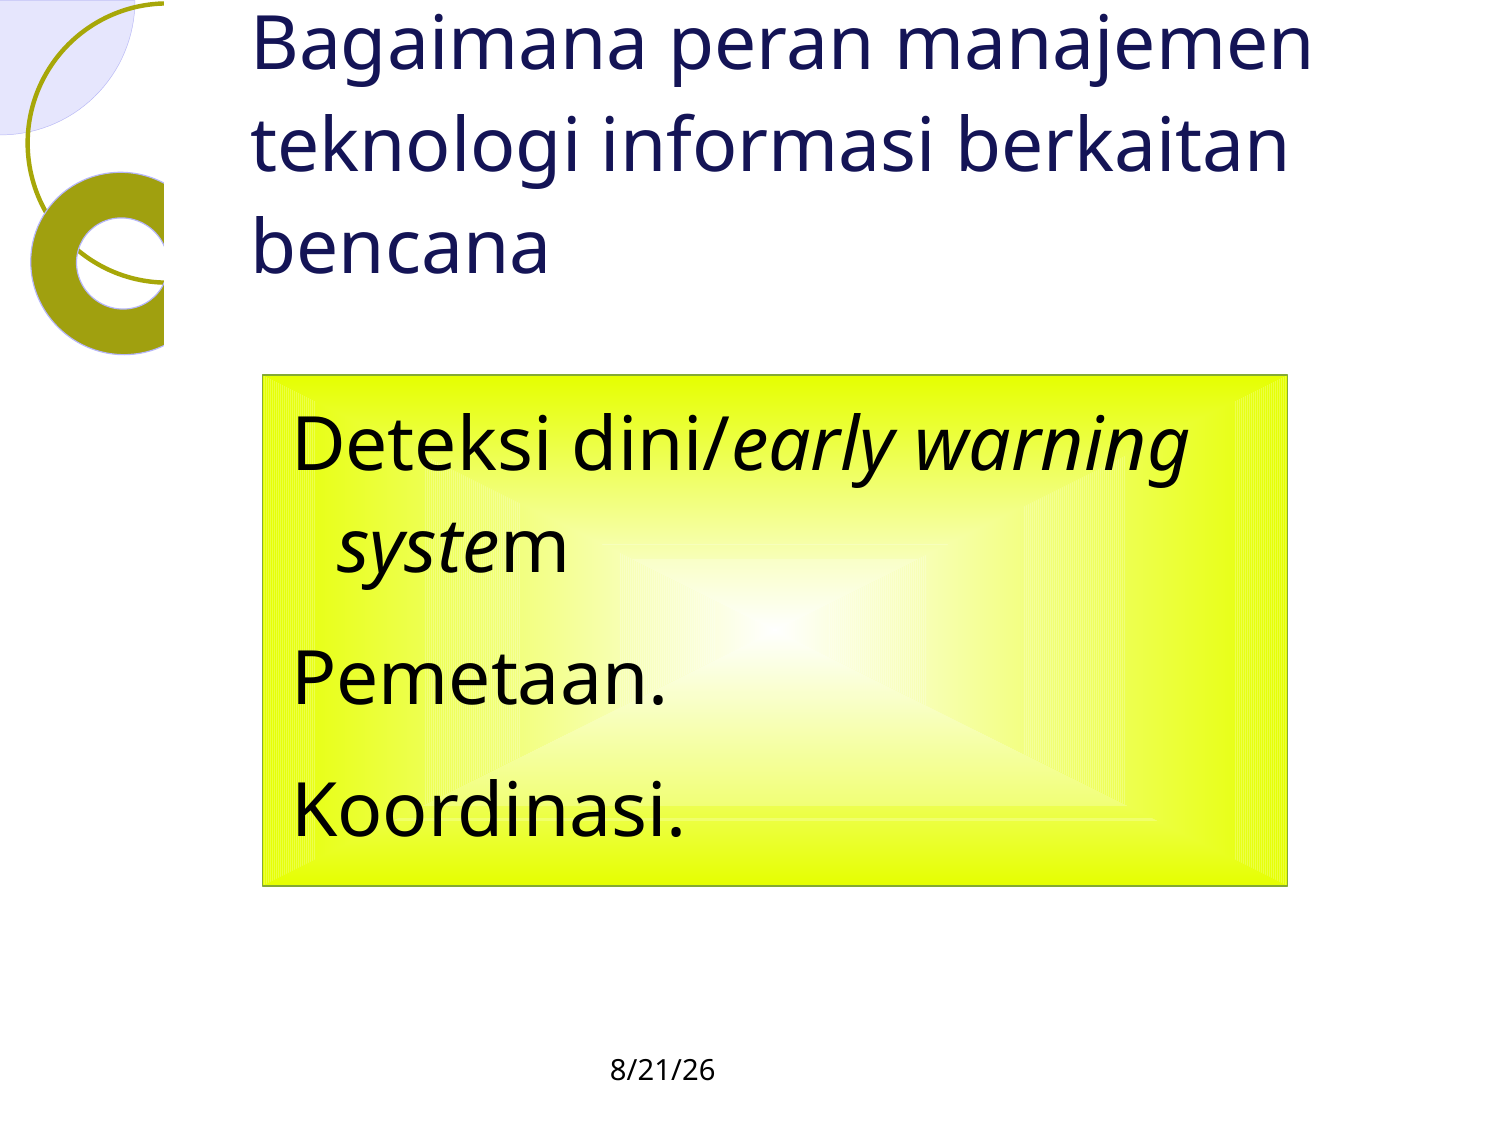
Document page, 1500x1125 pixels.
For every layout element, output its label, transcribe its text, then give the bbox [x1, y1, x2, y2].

title Bagaimana peran manajemen teknologi informasi berkaitan bencana [235, 45, 1466, 233]
list Deteksi dini/early warning system Pemetaan. Koordinasi. [262, 375, 1288, 886]
